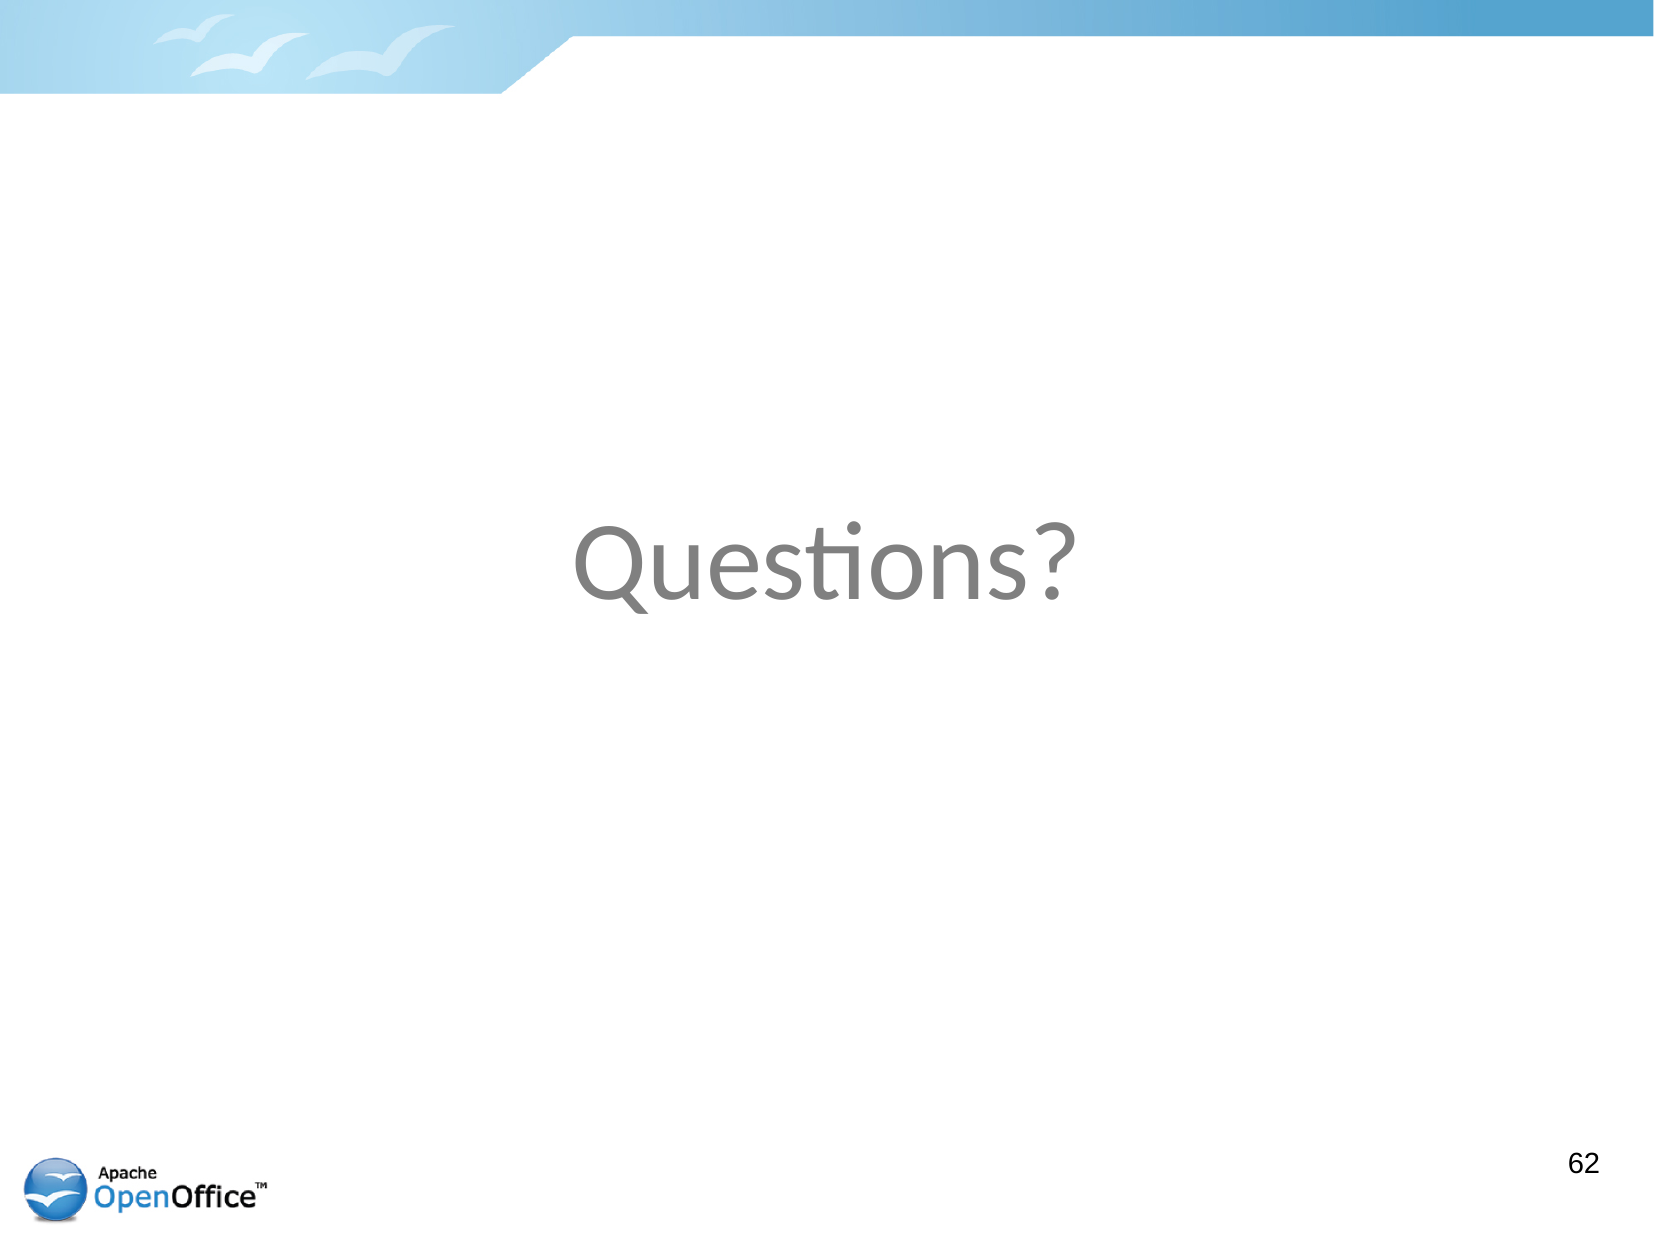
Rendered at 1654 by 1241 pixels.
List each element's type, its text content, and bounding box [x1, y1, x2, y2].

list Questions? [82, 372, 1571, 968]
picture [0, 0, 1654, 1241]
